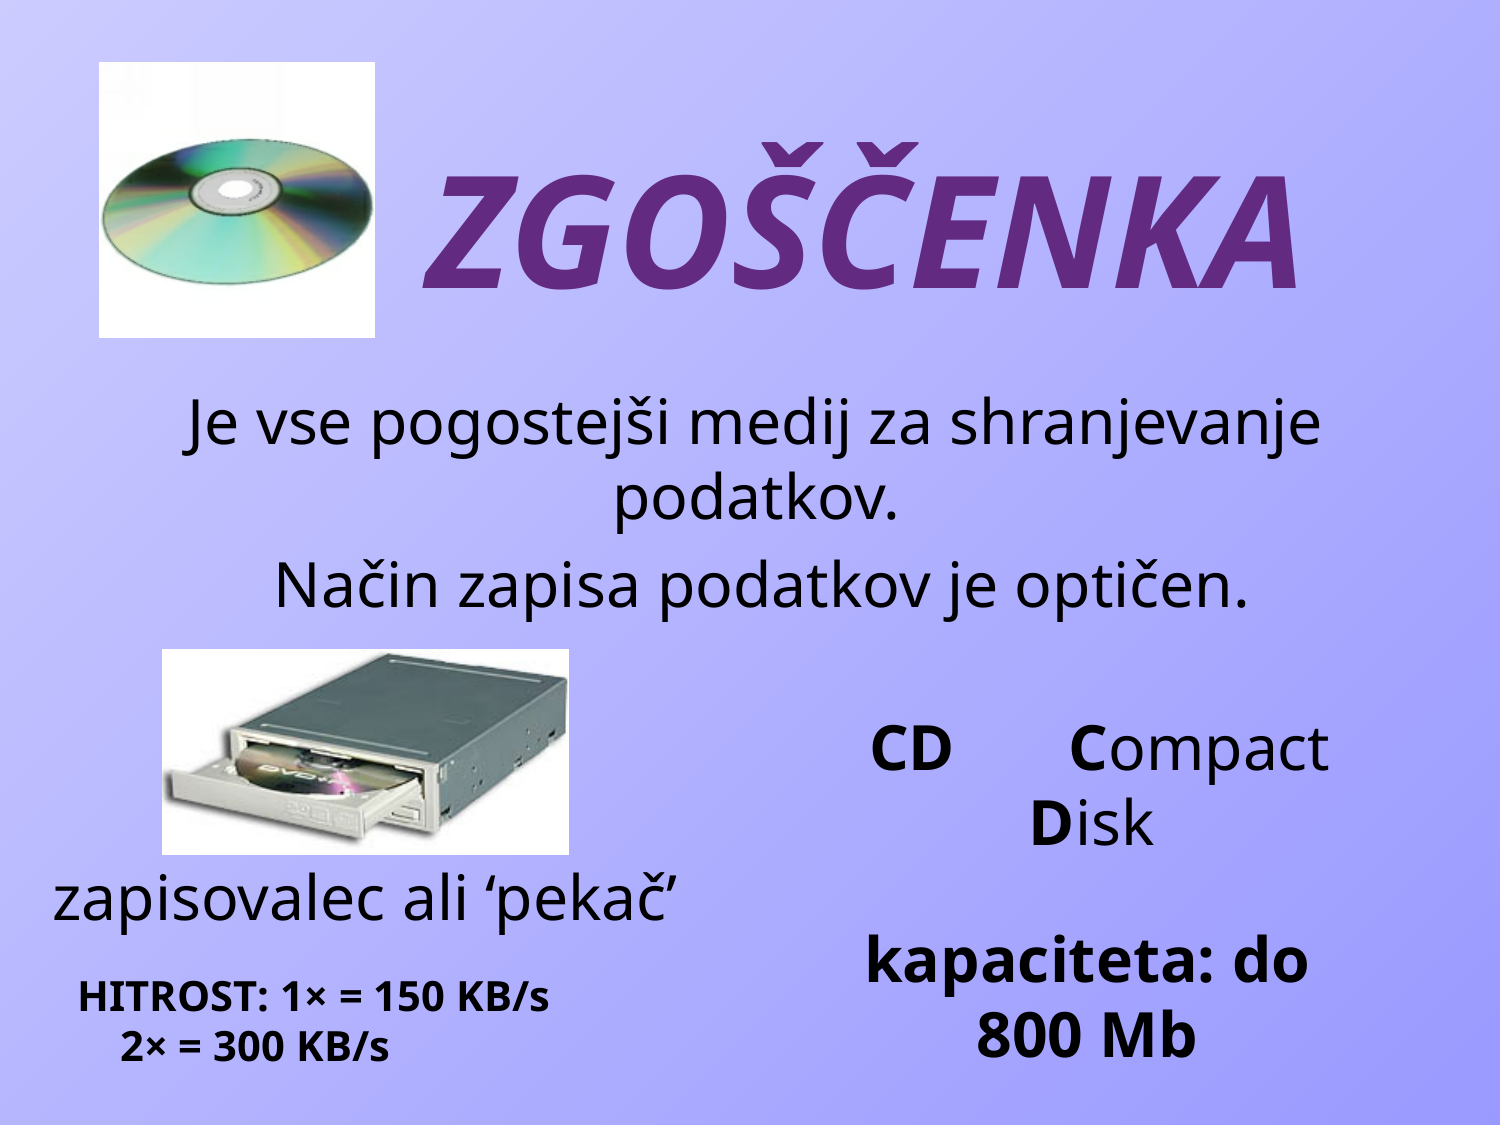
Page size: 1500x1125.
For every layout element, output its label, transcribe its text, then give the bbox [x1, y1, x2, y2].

text_box CD Compact Disk [849, 699, 1350, 866]
picture [99, 62, 375, 338]
text_box zapisovalec ali ‘pekač’ [37, 849, 750, 941]
text_box Način zapisa podatkov je optičen. [150, 537, 1375, 628]
text_box Je vse pogostejši medij za shranjevanje podatkov. [49, 374, 1463, 541]
text_box HITROST: 1× = 150 KB/s 2× = 300 KB/s [62, 962, 700, 1078]
text_box ZGOŠČENKA [412, 125, 1438, 328]
picture [162, 649, 569, 849]
text_box kapaciteta: do 800 Mb [824, 912, 1350, 1078]
